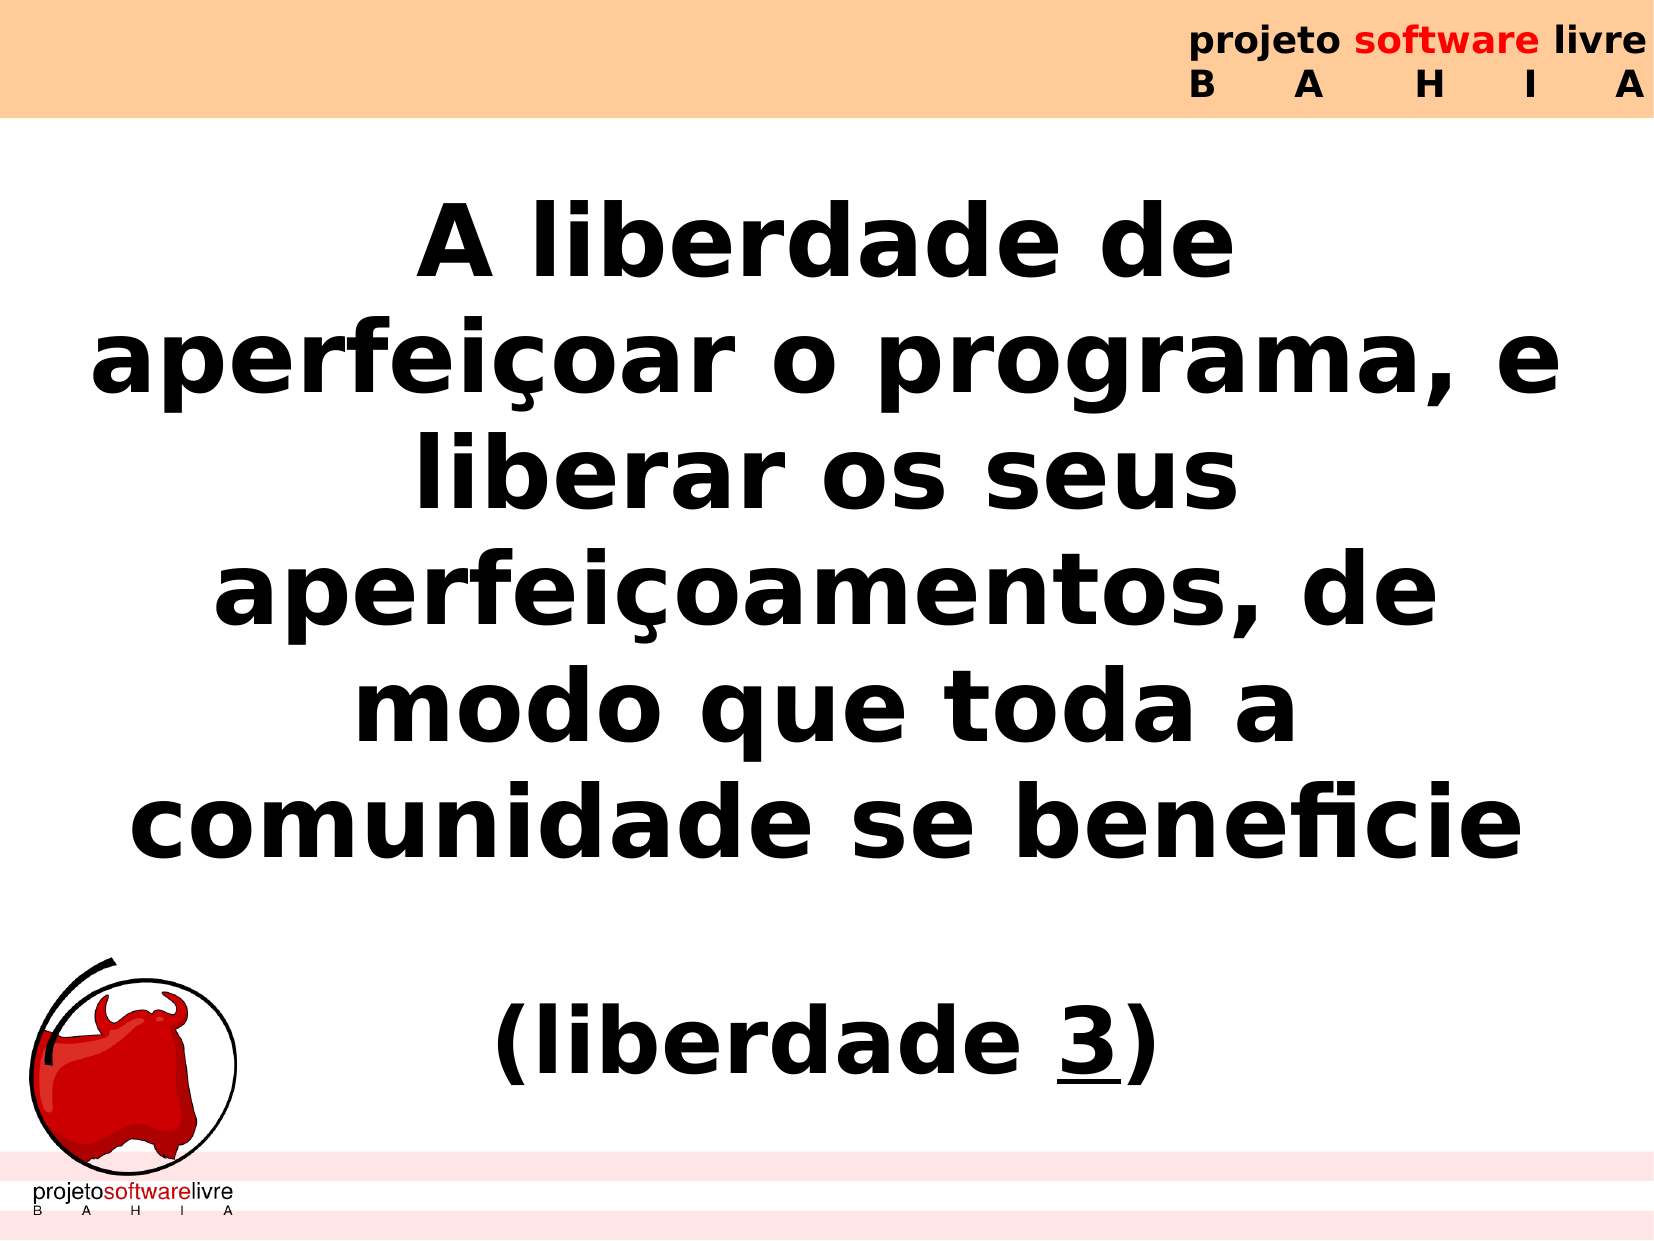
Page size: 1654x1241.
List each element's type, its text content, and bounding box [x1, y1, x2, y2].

title A liberdade de aperfeiçoar o programa, e liberar os seus aperfeiçoamentos, de modo que toda a comunidade se beneficie (liberdade 3) [82, 241, 1571, 1037]
picture [29, 957, 237, 1215]
